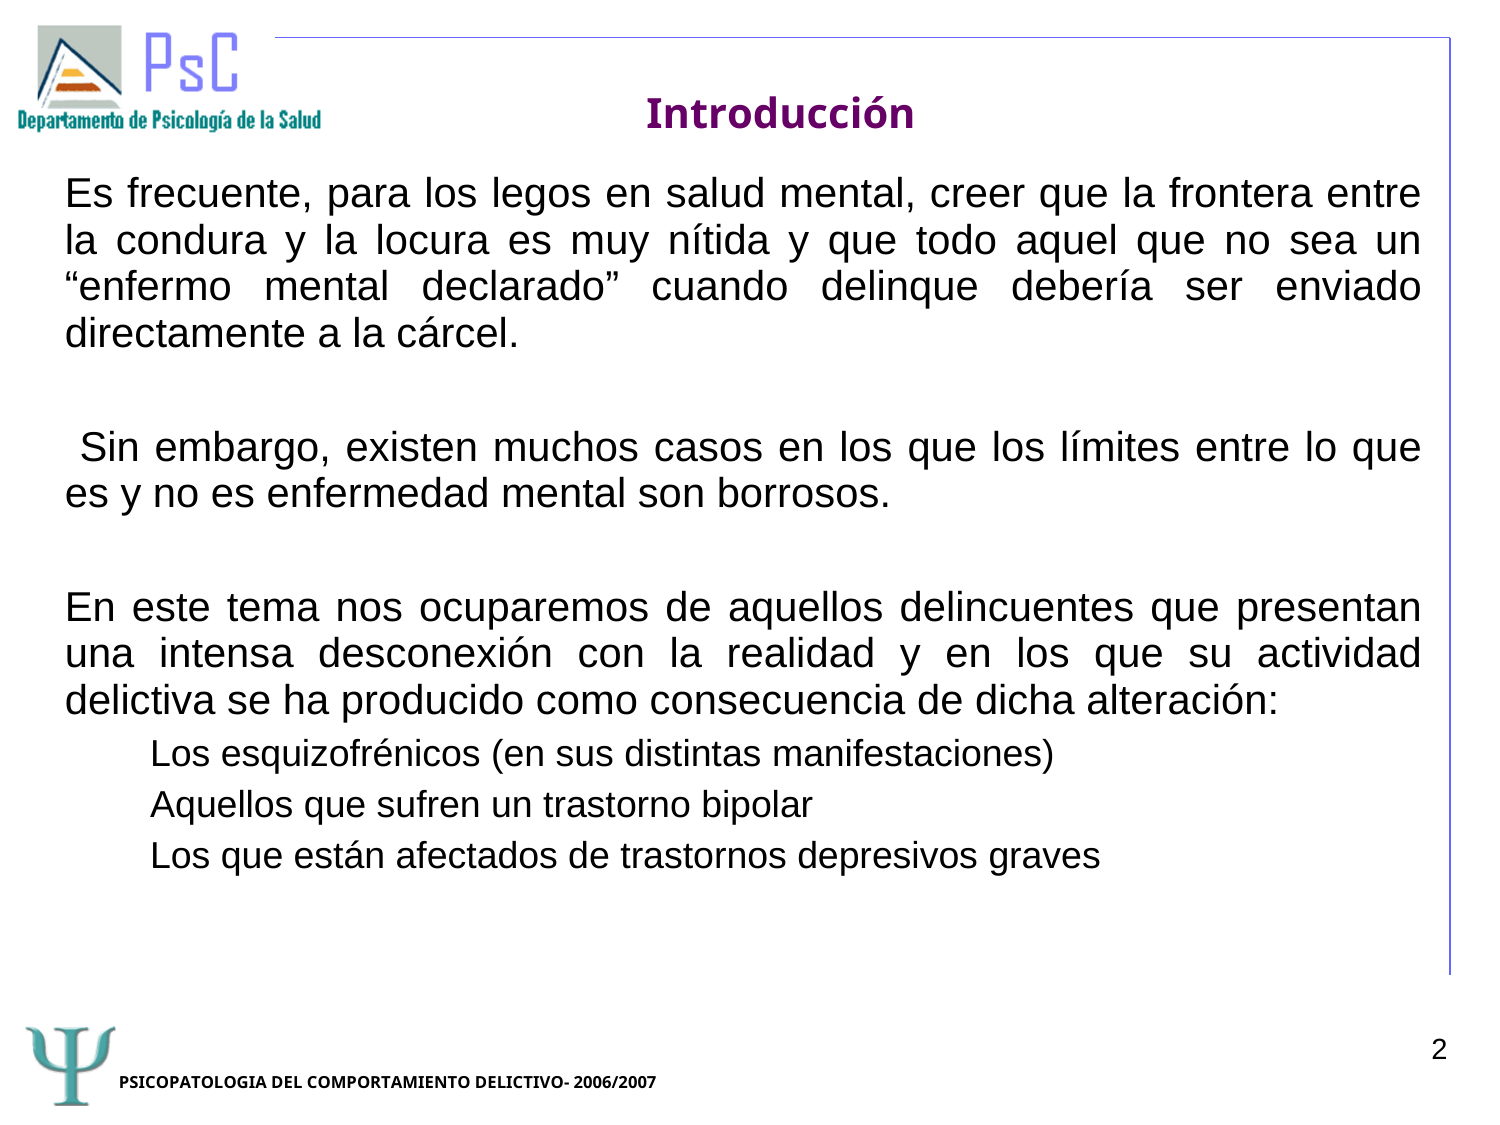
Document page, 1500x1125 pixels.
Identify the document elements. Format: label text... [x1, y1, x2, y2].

picture [24, 1024, 49, 1106]
subtitle Es frecuente, para los legos en salud mental, creer que la frontera entre la condura y la locura es muy nítida y que todo aquel que no sea un “enfermo mental declarado” cuando delinque debería ser enviado directamente a la cárcel. Sin embargo, existen muchos casos en los que los límites entre lo que es y no es enfermedad mental son borrosos. En este tema nos ocuparemos de aquellos delincuentes que presentan una intensa desconexión con la realidad y en los que su actividad delictiva se ha producido como consecuencia de dicha alteración: Los esquizofrénicos (en sus distintas manifestaciones) Aquellos que sufren un trastorno bipolar Los que están afectados de trastornos depresivos graves [49, 162, 1438, 1125]
title Introducción [349, 37, 1213, 162]
picture [0, 0, 330, 138]
